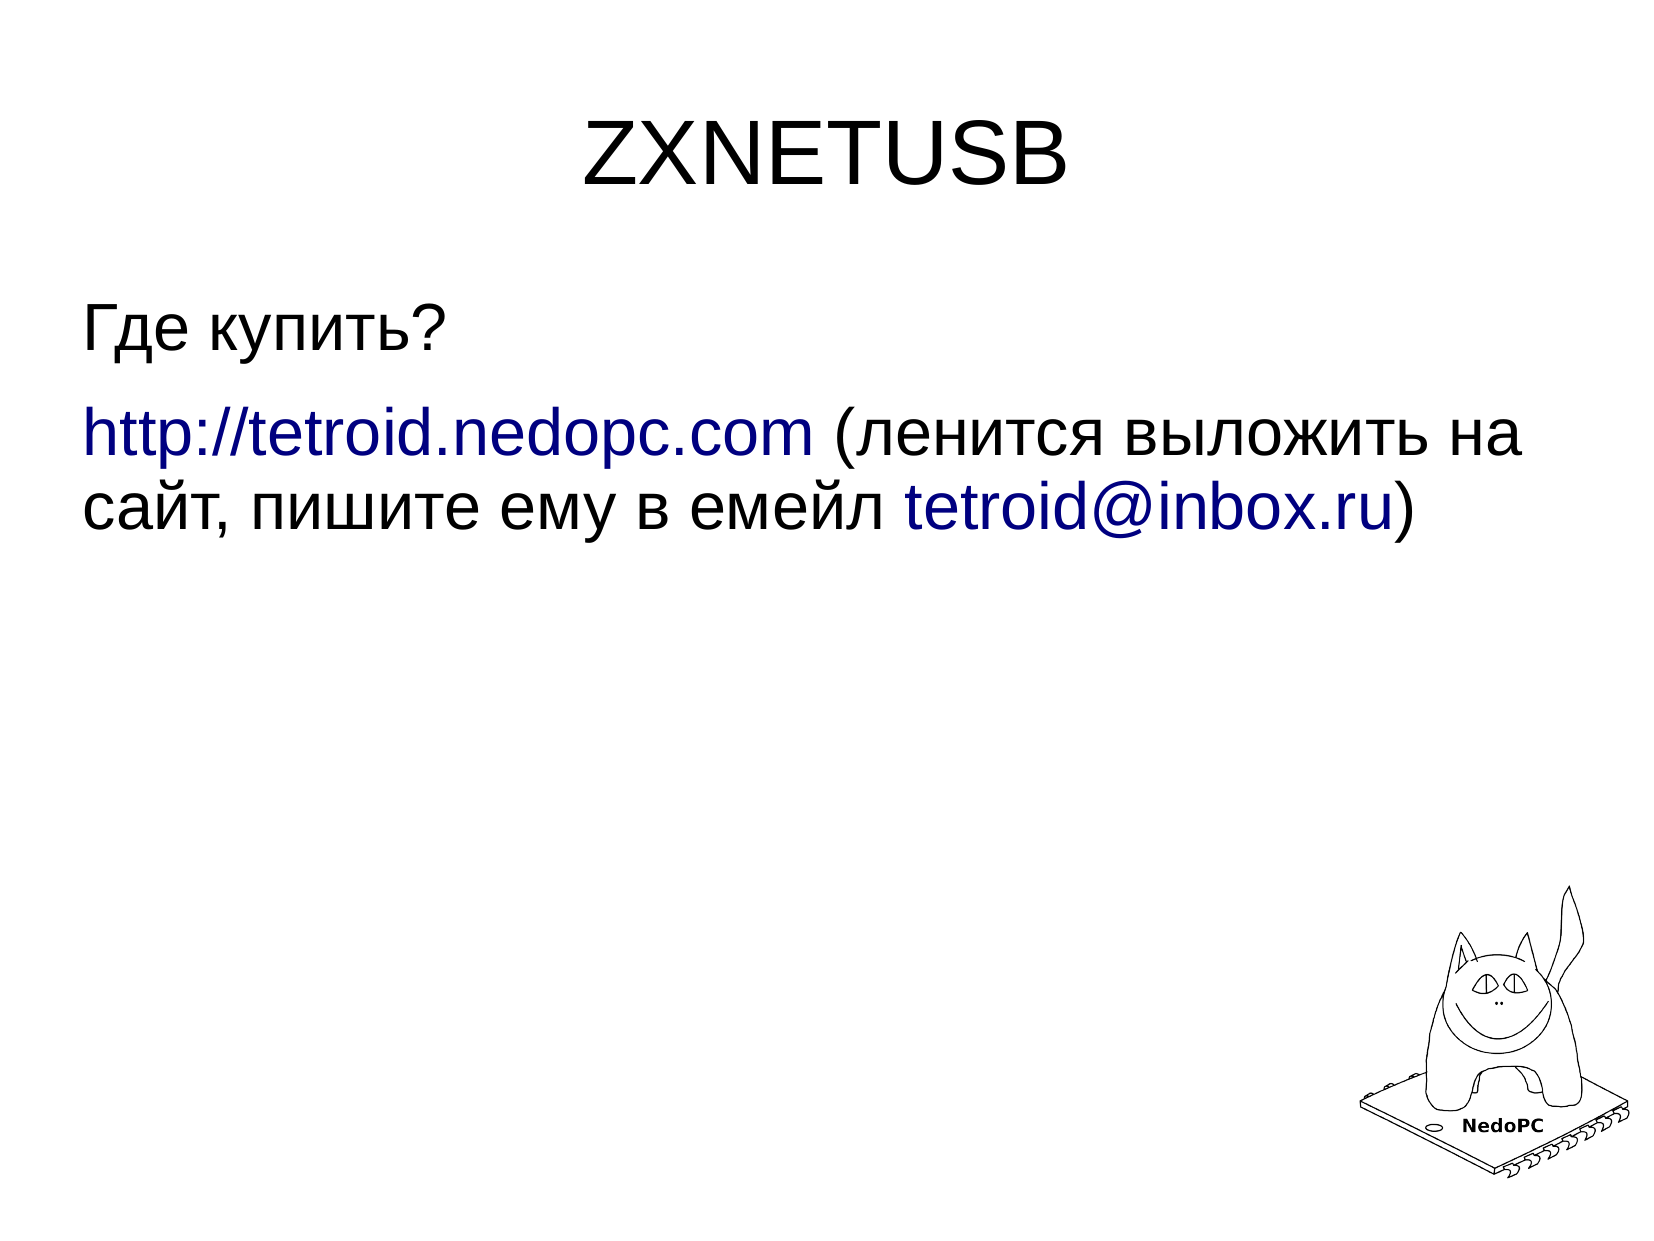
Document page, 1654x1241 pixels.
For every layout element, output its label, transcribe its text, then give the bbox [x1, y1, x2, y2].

picture [5, 37, 1654, 1207]
list Где купить? http://tetroid.nedopc.com (ленится выложить на сайт, пишите ему в емейл tetroid@inbox.ru) [82, 290, 1571, 1156]
